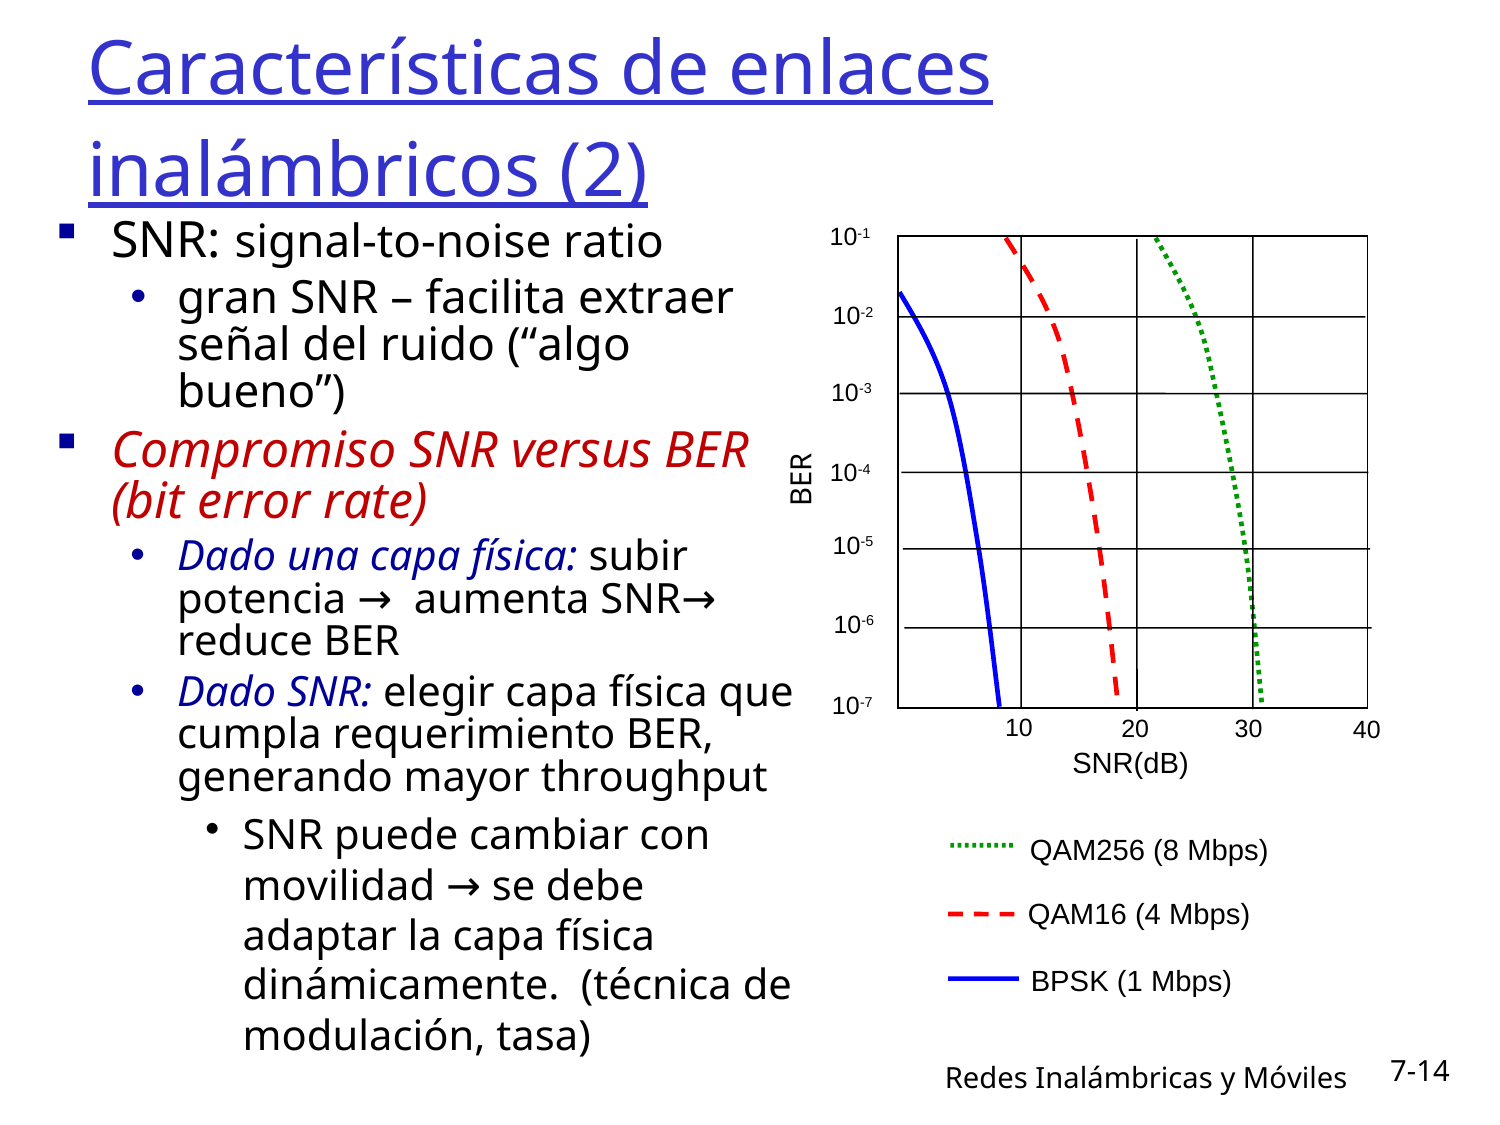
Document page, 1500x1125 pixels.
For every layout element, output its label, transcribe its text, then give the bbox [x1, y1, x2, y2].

text_box 20 [1106, 704, 1165, 737]
title Características de enlaces inalámbricos (2) [87, 22, 1363, 211]
text_box 10-7 [817, 682, 888, 728]
text_box 30 [1219, 705, 1278, 751]
text_box 10-2 [817, 292, 889, 338]
text_box 10 [990, 704, 1048, 750]
text_box 10-3 [816, 369, 887, 414]
text_box 10-4 [815, 449, 886, 494]
text_box 10-1 [814, 213, 886, 259]
text_box BER [774, 437, 825, 521]
text_box 10-5 [817, 522, 889, 567]
text_box SNR(dB) [1057, 737, 1204, 787]
list SNR: signal-to-noise ratio gran SNR – facilita extraer señal del ruido (“algo bueno”) Compromiso SNR versus BER (bit error rate) Dado una capa física: subir potencia → aumenta SNR→ reduce BER Dado SNR: elegir capa física que cumpla requerimiento BER, generando mayor throughput SNR puede cambiar con movilidad → se debe adaptar la capa física dinámicamente. (técnica de modulación, tasa) [40, 208, 816, 1125]
text_box 40 [1338, 705, 1396, 751]
text_box QAM256 (8 Mbps) [1015, 823, 1284, 874]
text_box 10-6 [818, 601, 890, 646]
text_box BPSK (1 Mbps) [1015, 954, 1248, 1005]
text_box QAM16 (4 Mbps) [1013, 887, 1266, 938]
text_box 20 [1138, 721, 1146, 735]
